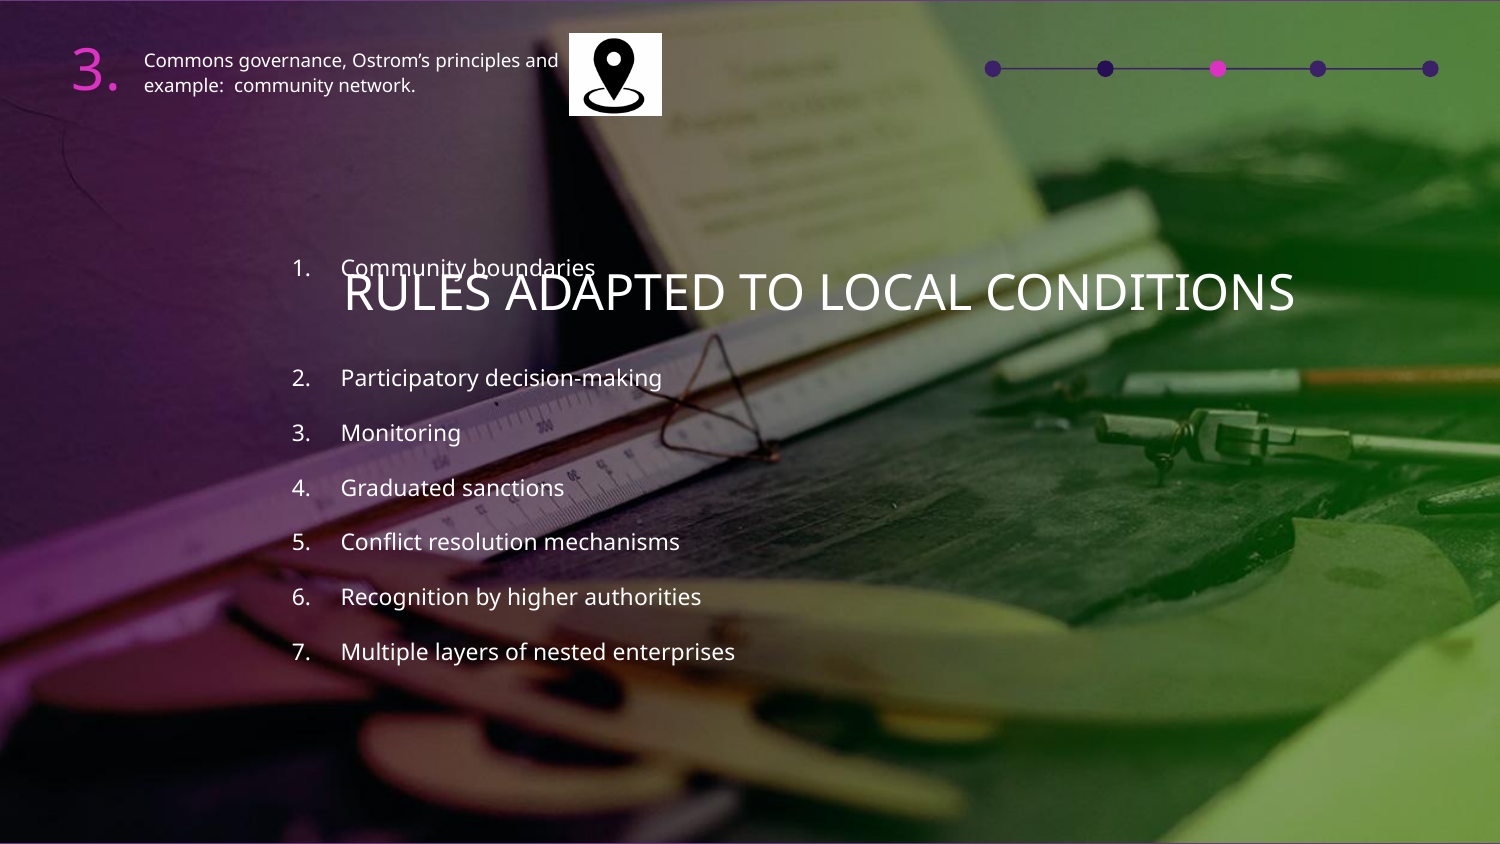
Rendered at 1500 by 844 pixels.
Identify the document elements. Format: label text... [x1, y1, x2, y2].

text_box [1209, 60, 1227, 78]
text_box [1422, 60, 1439, 78]
picture [0, 1, 1500, 843]
text_box [1097, 60, 1114, 78]
text_box Community boundaries Participatory decision-making Monitoring Graduated sanctions Conflict resolution mechanisms Recognition by higher authorities Multiple layers of nested enterprises [250, 210, 1150, 690]
title RULES ADAPTED TO LOCAL CONDITIONS [328, 245, 1500, 363]
title 3. [56, 16, 165, 123]
text_box [1309, 60, 1327, 78]
list Commons governance, Ostrom’s principles and example: community network. [129, 30, 586, 79]
text_box [984, 60, 1002, 78]
